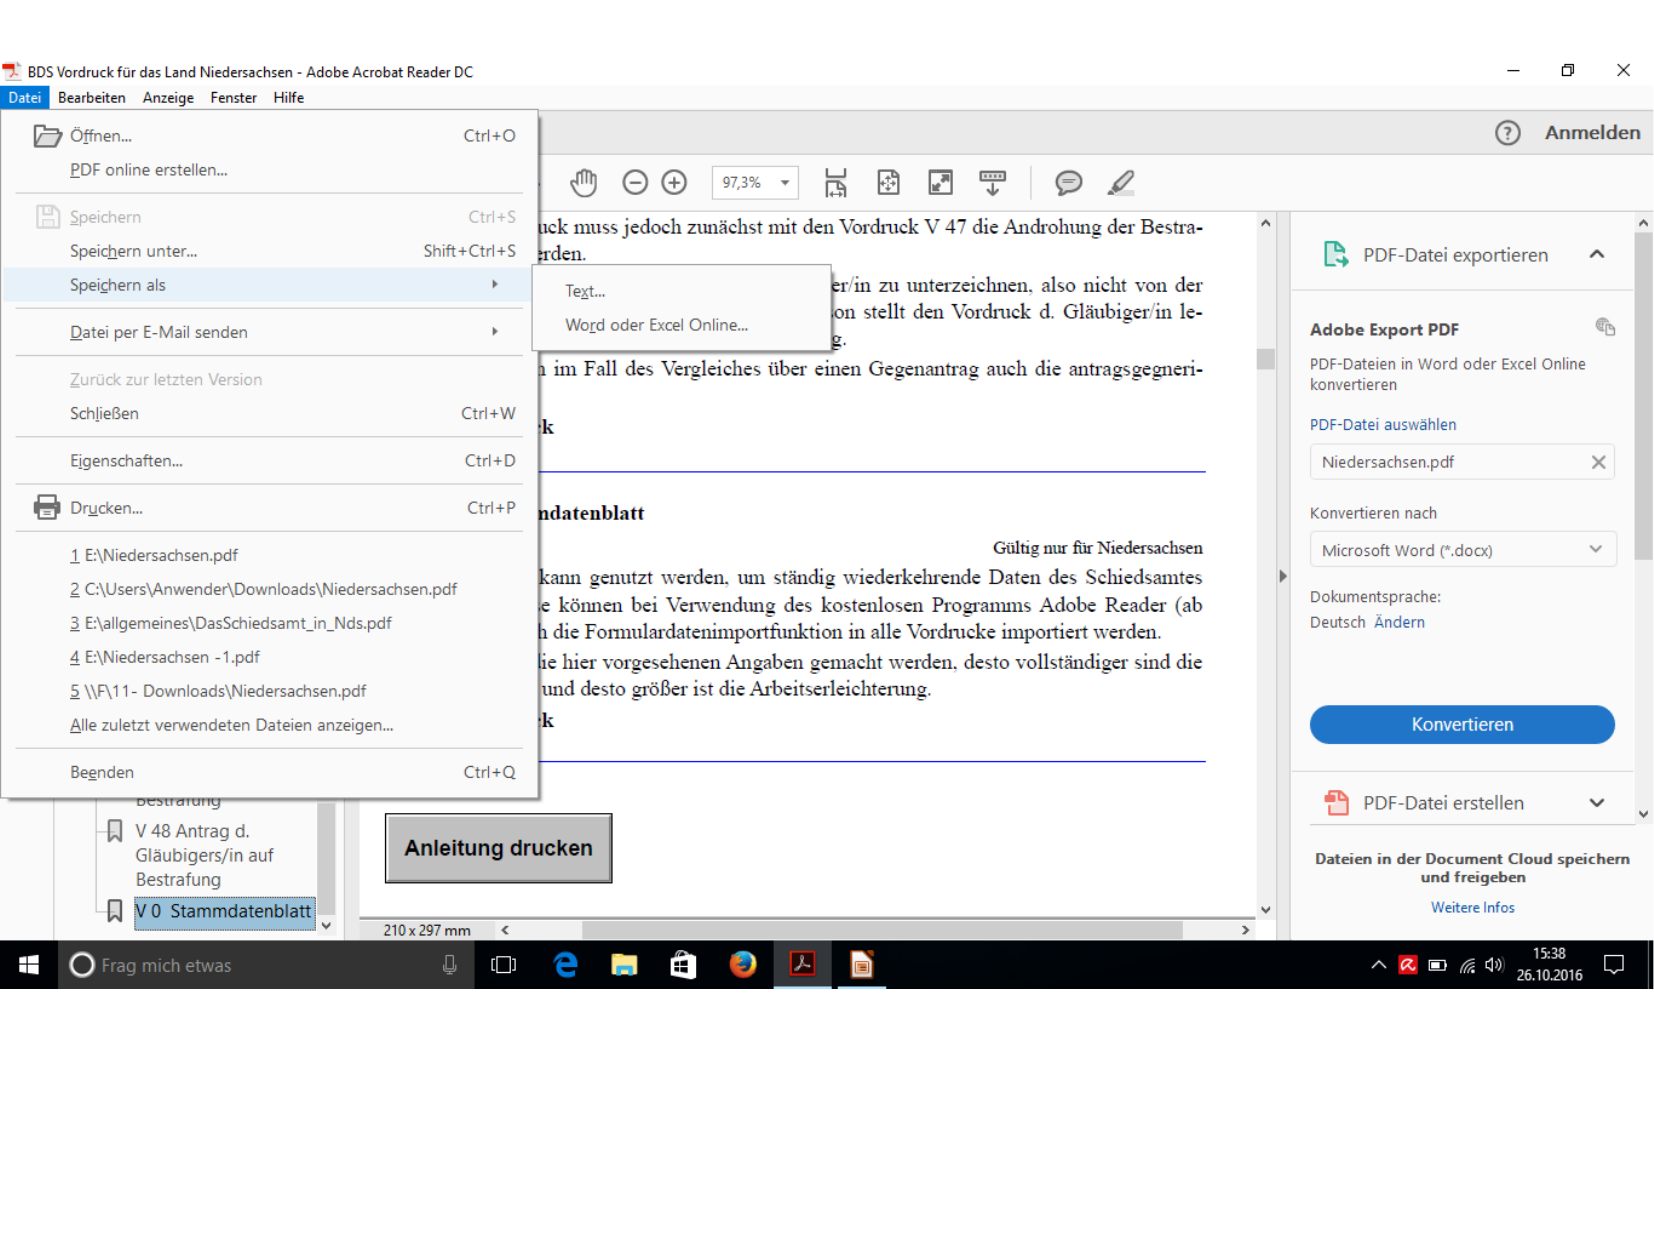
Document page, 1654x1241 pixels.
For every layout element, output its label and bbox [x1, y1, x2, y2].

picture [0, 58, 1654, 989]
